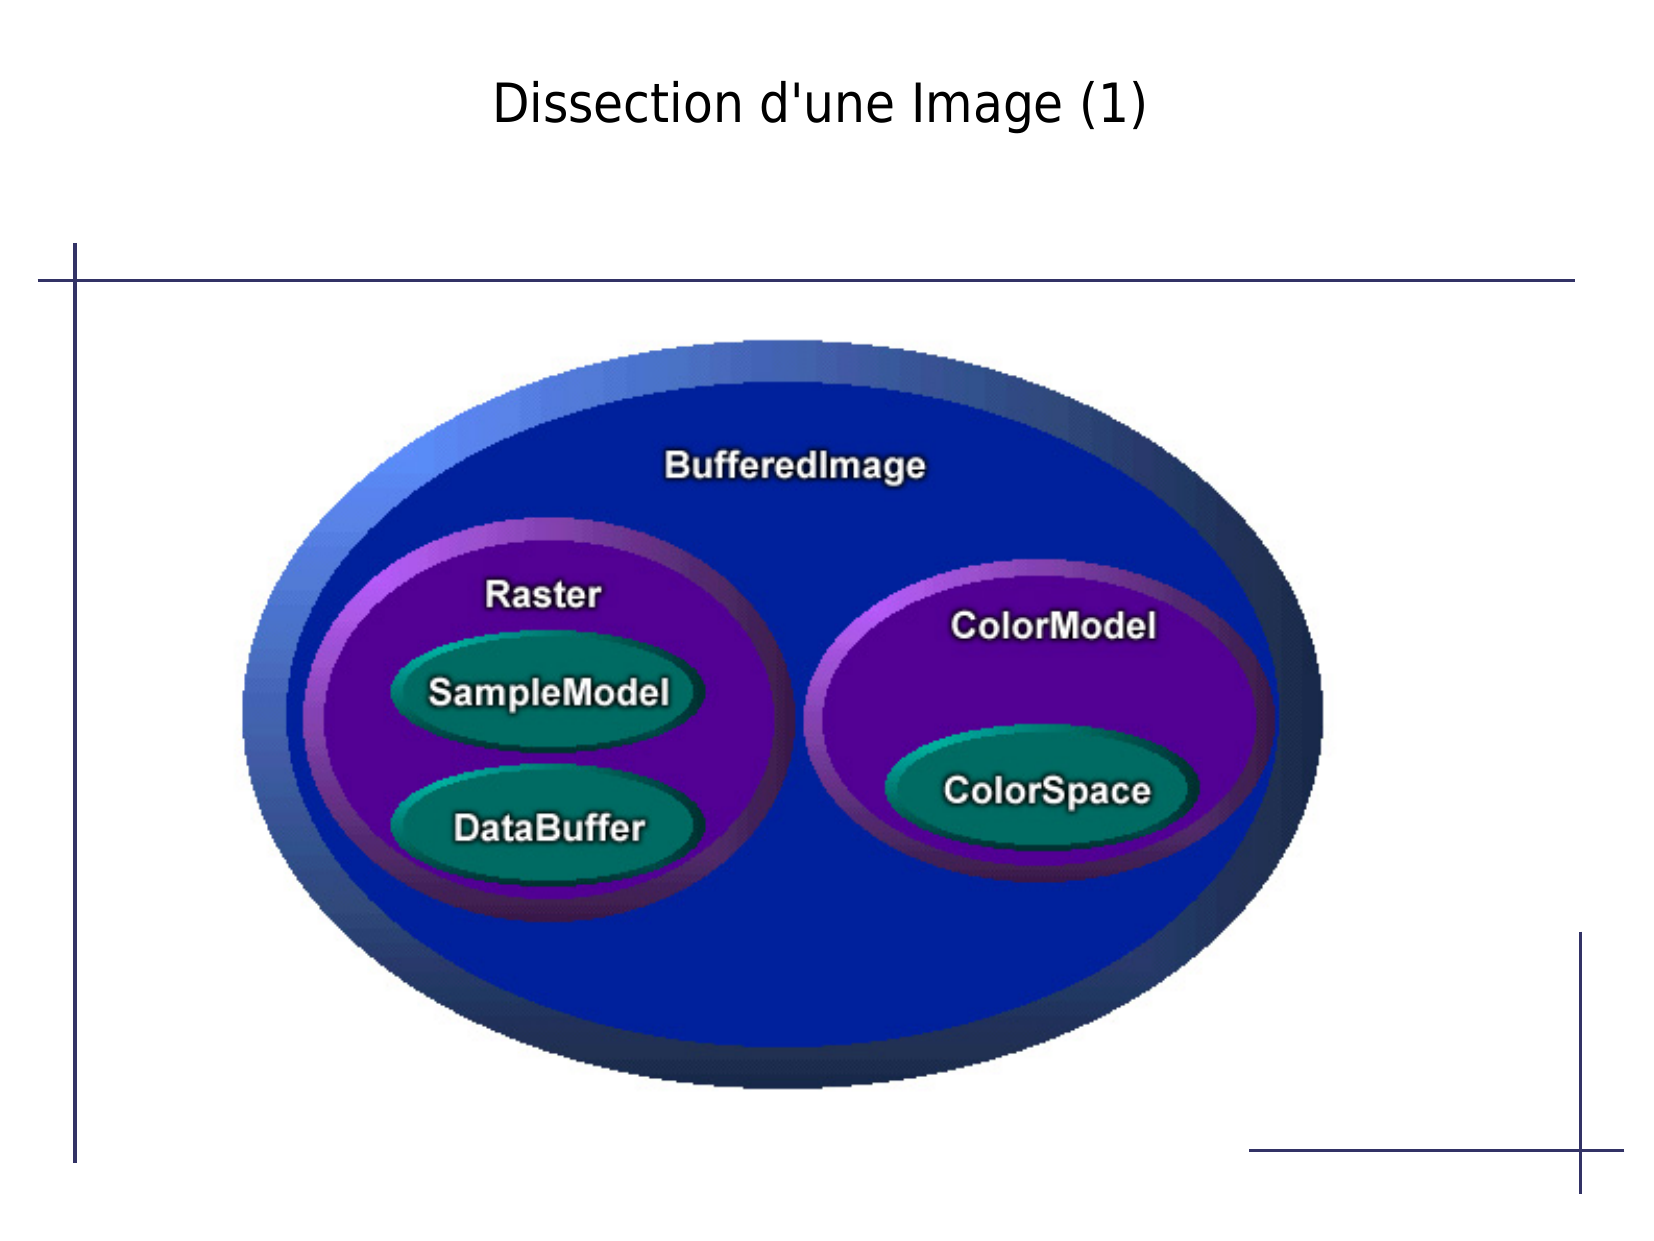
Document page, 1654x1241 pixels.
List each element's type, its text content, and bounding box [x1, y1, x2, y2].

picture [218, 324, 1359, 1102]
title Dissection d'une Image (1) [76, 7, 1565, 200]
